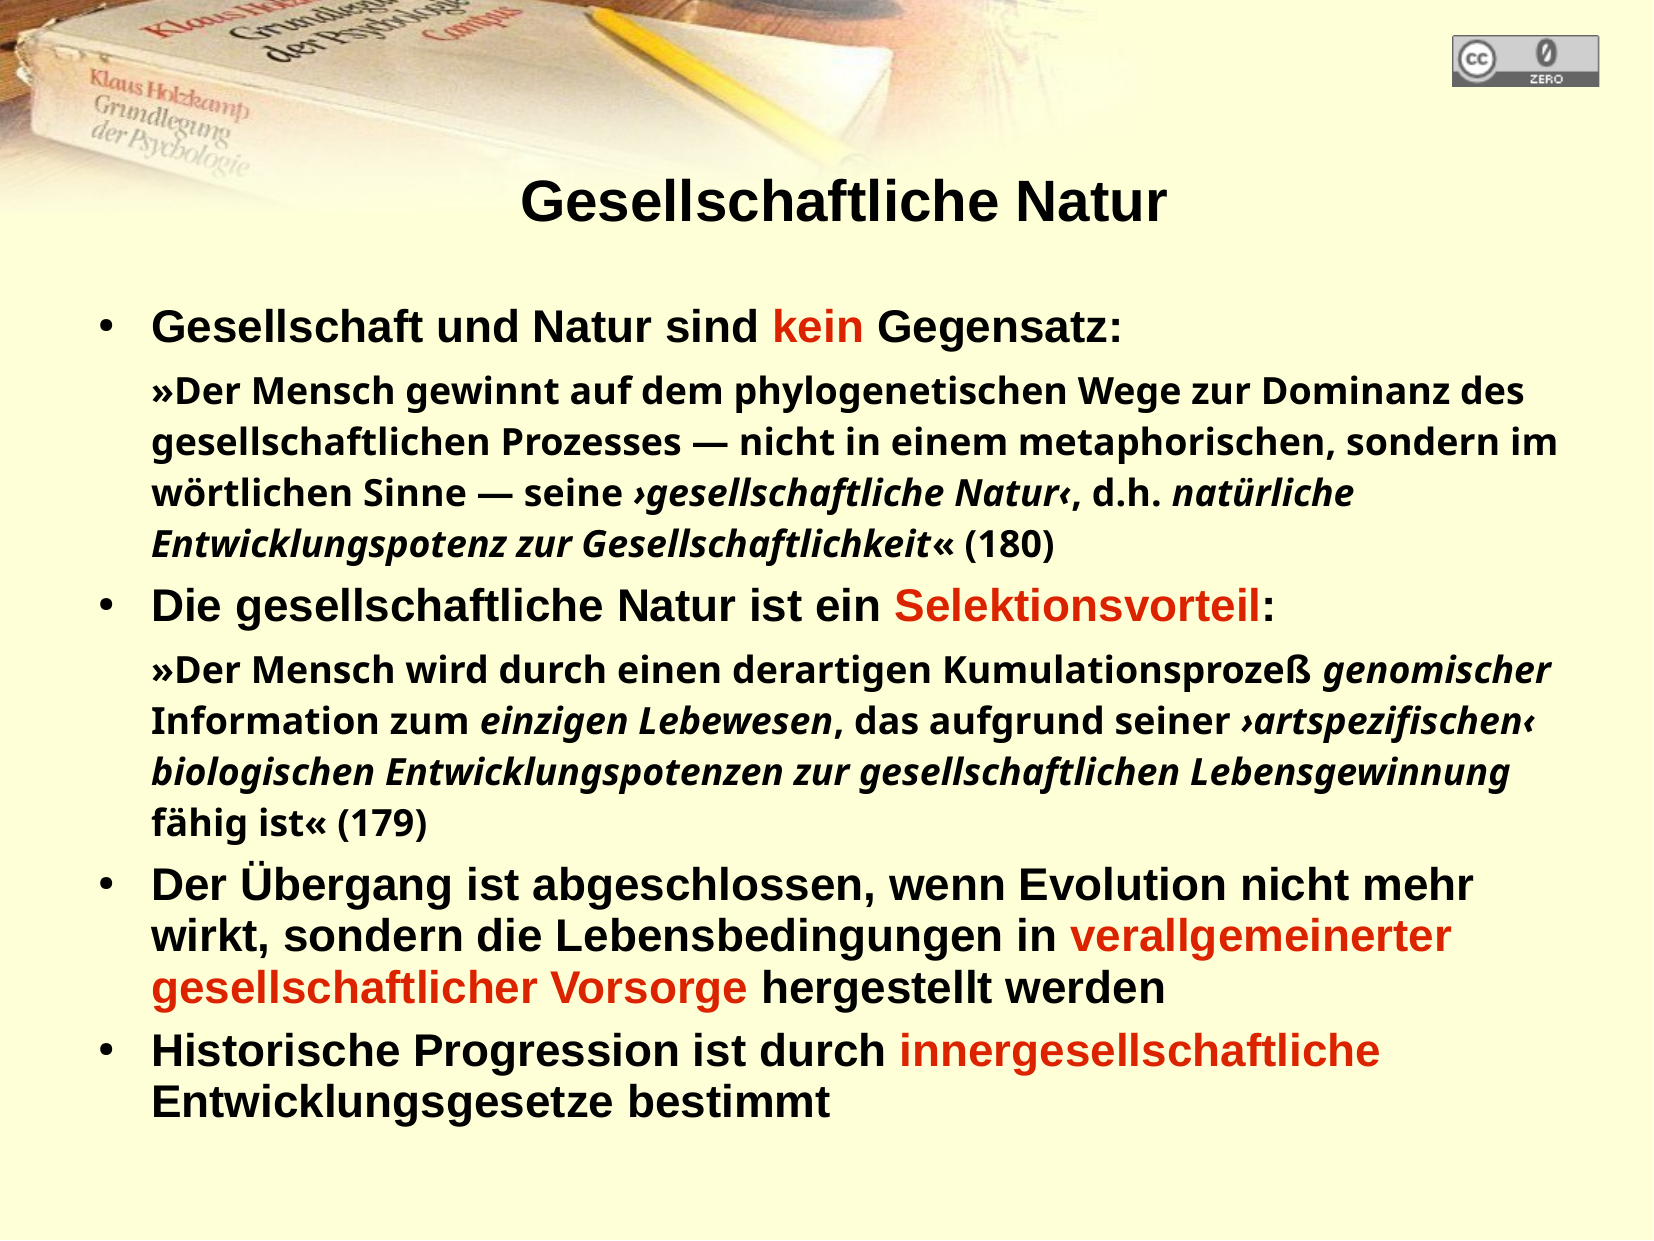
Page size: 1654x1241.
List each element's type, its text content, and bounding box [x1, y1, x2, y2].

list Gesellschaft und Natur sind kein Gegensatz: »Der Mensch gewinnt auf dem phylogenetischen Wege zur Dominanz des gesellschaftlichen Prozesses — nicht in einem metaphorischen, sondern im wörtlichen Sinne — seine ›gesellschaftliche Natur‹, d.h. natürliche Entwicklungspotenz zur Gesellschaftlichkeit« (180) Die gesellschaftliche Natur ist ein Selektionsvorteil: »Der Mensch wird durch einen derartigen Kumulationsprozeß genomischer Information zum einzigen Lebewesen, das aufgrund seiner ›artspezifischen‹ biologischen Entwicklungspotenzen zur gesellschaftlichen Lebensgewinnung fähig ist« (179) Der Übergang ist abgeschlossen, wenn Evolution nicht mehr wirkt, sondern die Lebensbedingungen in verallgemeinerter gesellschaftlicher Vorsorge hergestellt werden Historische Progression ist durch innergesellschaftliche Entwicklungsgesetze bestimmt [80, 301, 1607, 1205]
picture [0, 0, 1156, 213]
picture [1452, 35, 1600, 87]
title Gesellschaftliche Natur [82, 124, 1607, 278]
